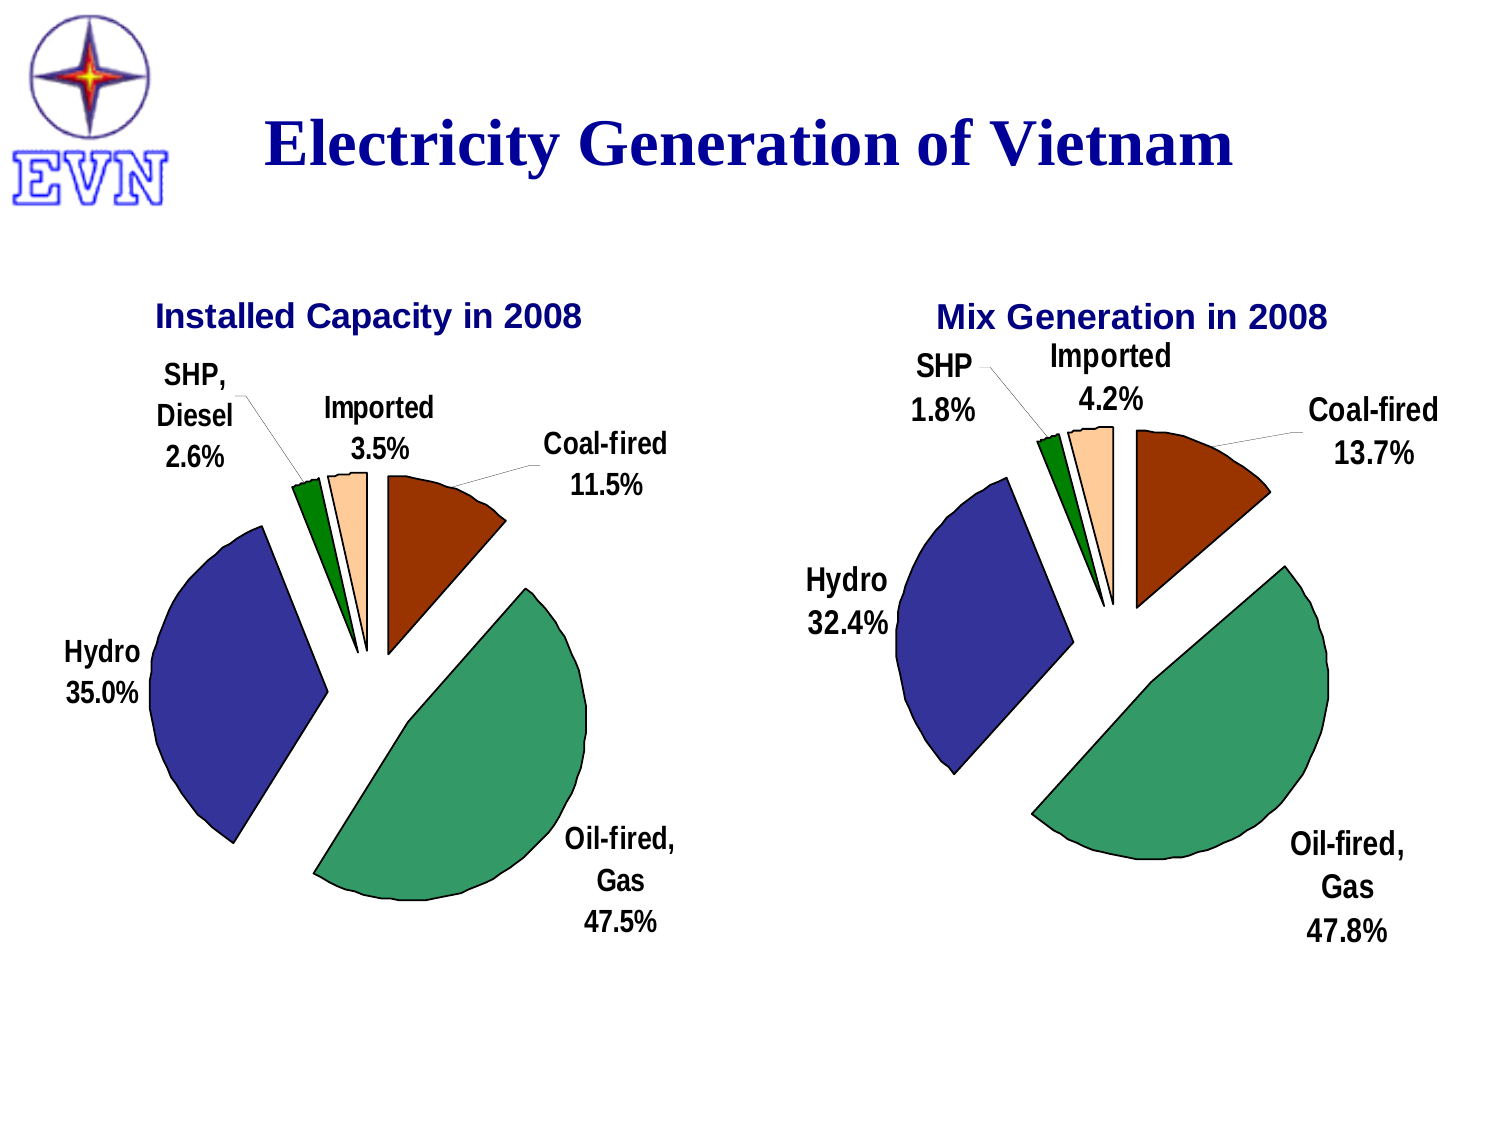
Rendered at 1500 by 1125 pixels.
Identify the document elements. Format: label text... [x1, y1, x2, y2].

chart [0, 262, 738, 952]
picture [0, 0, 179, 223]
chart [762, 262, 1500, 965]
title Electricity Generation of Vietnam [75, 45, 1426, 233]
